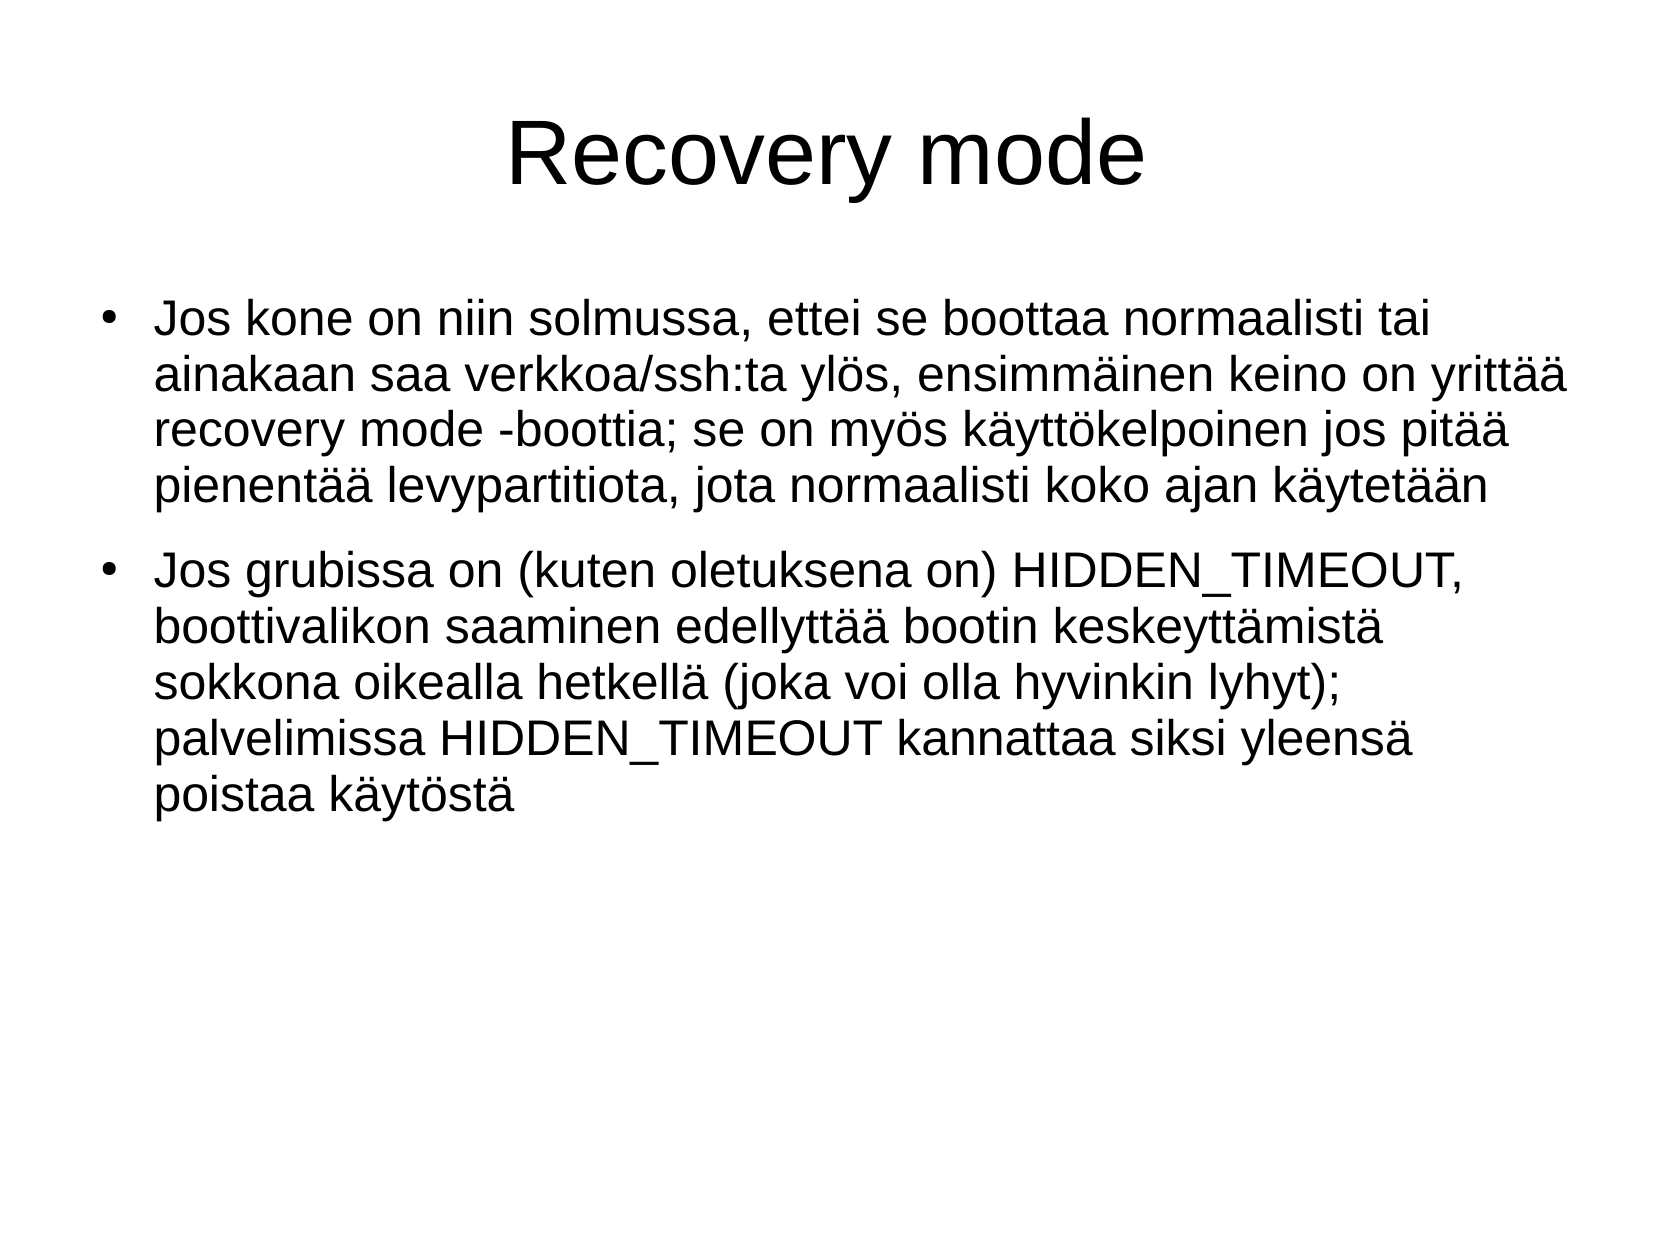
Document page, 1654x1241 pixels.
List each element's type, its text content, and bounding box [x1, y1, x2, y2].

title Recovery mode [82, 49, 1571, 257]
list Jos kone on niin solmussa, ettei se boottaa normaalisti tai ainakaan saa verkkoa/ssh:ta ylös, ensimmäinen keino on yrittää recovery mode -boottia; se on myös käyttökelpoinen jos pitää pienentää levypartitiota, jota normaalisti koko ajan käytetään Jos grubissa on (kuten oletuksena on) HIDDEN_TIMEOUT, boottivalikon saaminen edellyttää bootin keskeyttämistä sokkona oikealla hetkellä (joka voi olla hyvinkin lyhyt); palvelimissa HIDDEN_TIMEOUT kannattaa siksi yleensä poistaa käytöstä [82, 290, 1571, 1010]
